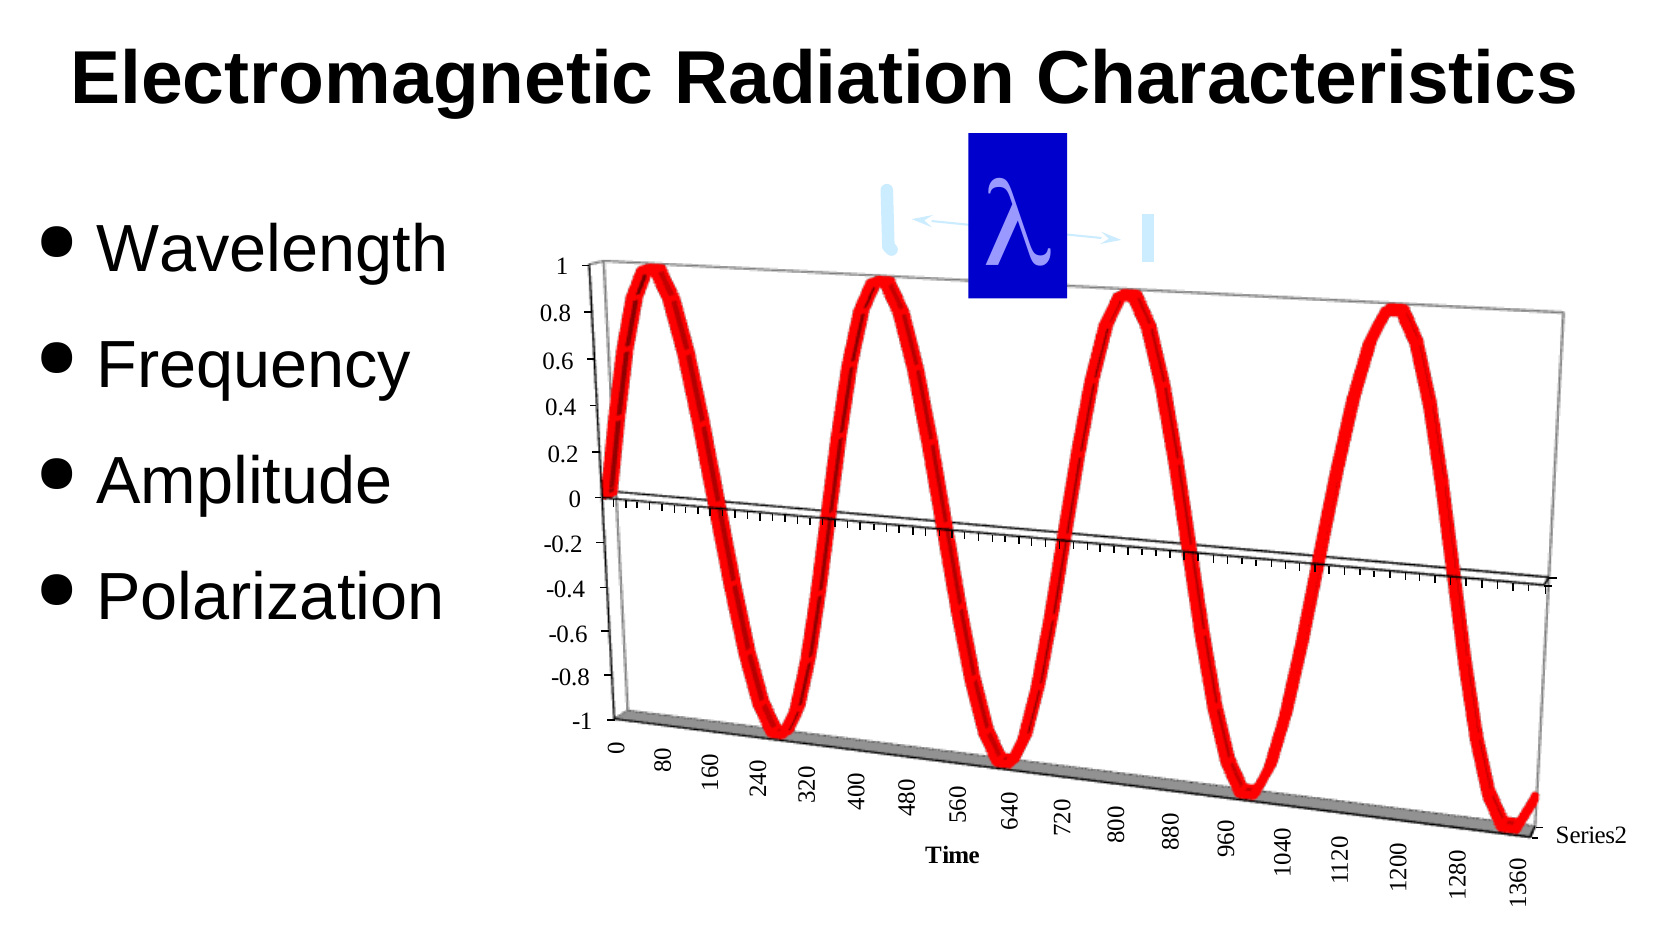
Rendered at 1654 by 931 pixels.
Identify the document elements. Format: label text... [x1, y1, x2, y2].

chart [499, 129, 1654, 931]
text_box  [968, 133, 1068, 299]
text_box Wavelength Frequency Amplitude Polarization [0, 197, 499, 640]
title Electromagnetic Radiation Characteristics [0, 23, 1654, 125]
